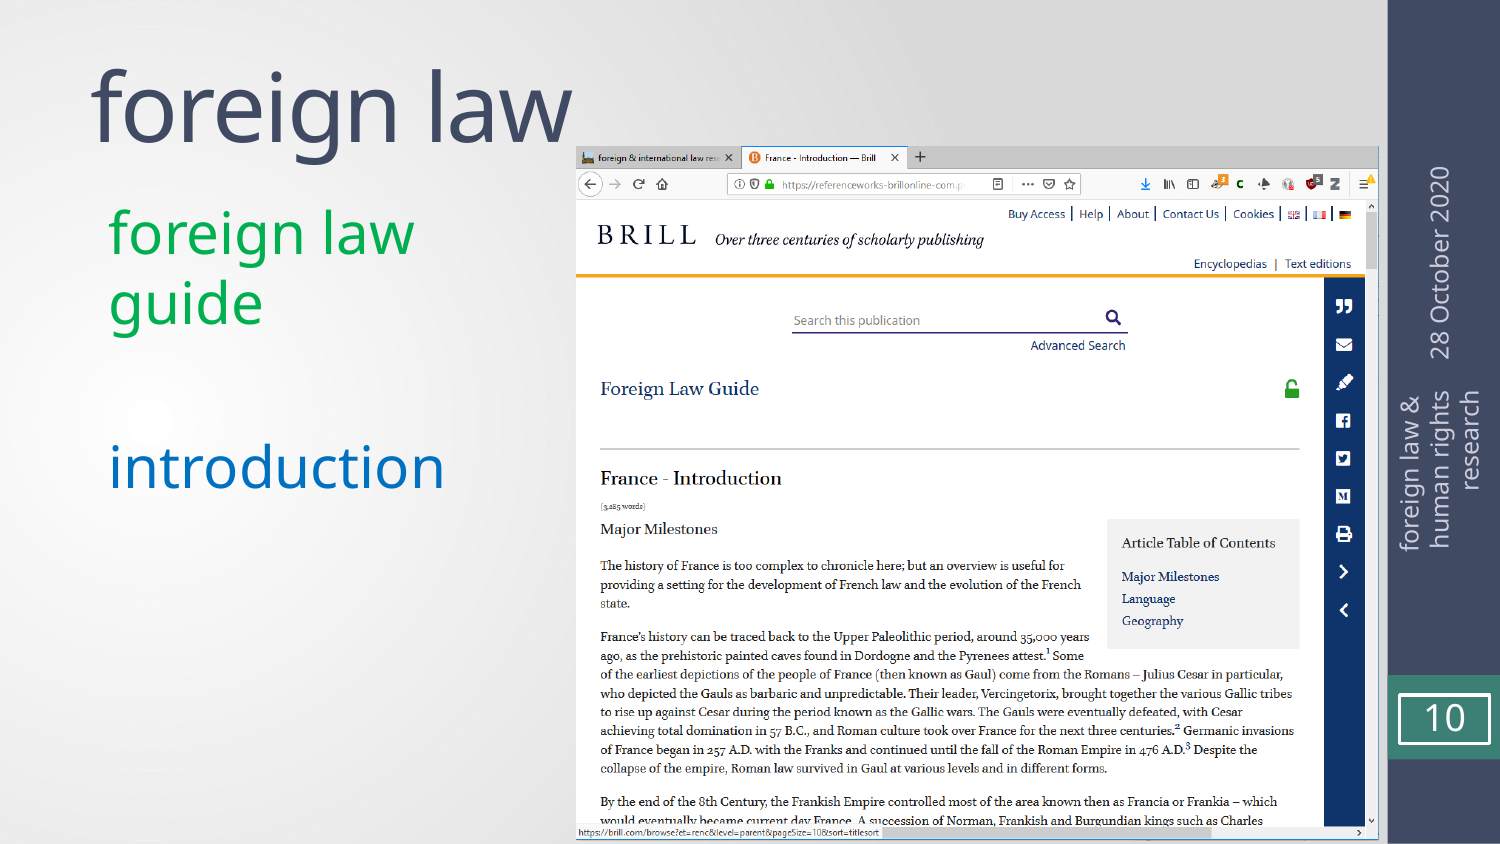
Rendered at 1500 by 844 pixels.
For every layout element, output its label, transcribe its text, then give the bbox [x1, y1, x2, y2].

picture [576, 146, 1379, 841]
footer foreign law & human rights research [1408, 375, 1469, 667]
slide_number <number> [1399, 695, 1490, 744]
list foreign law guide introduction [75, 188, 675, 754]
slide_number 28 October 2020 [1408, 75, 1469, 375]
title foreign law [75, 33, 1325, 175]
